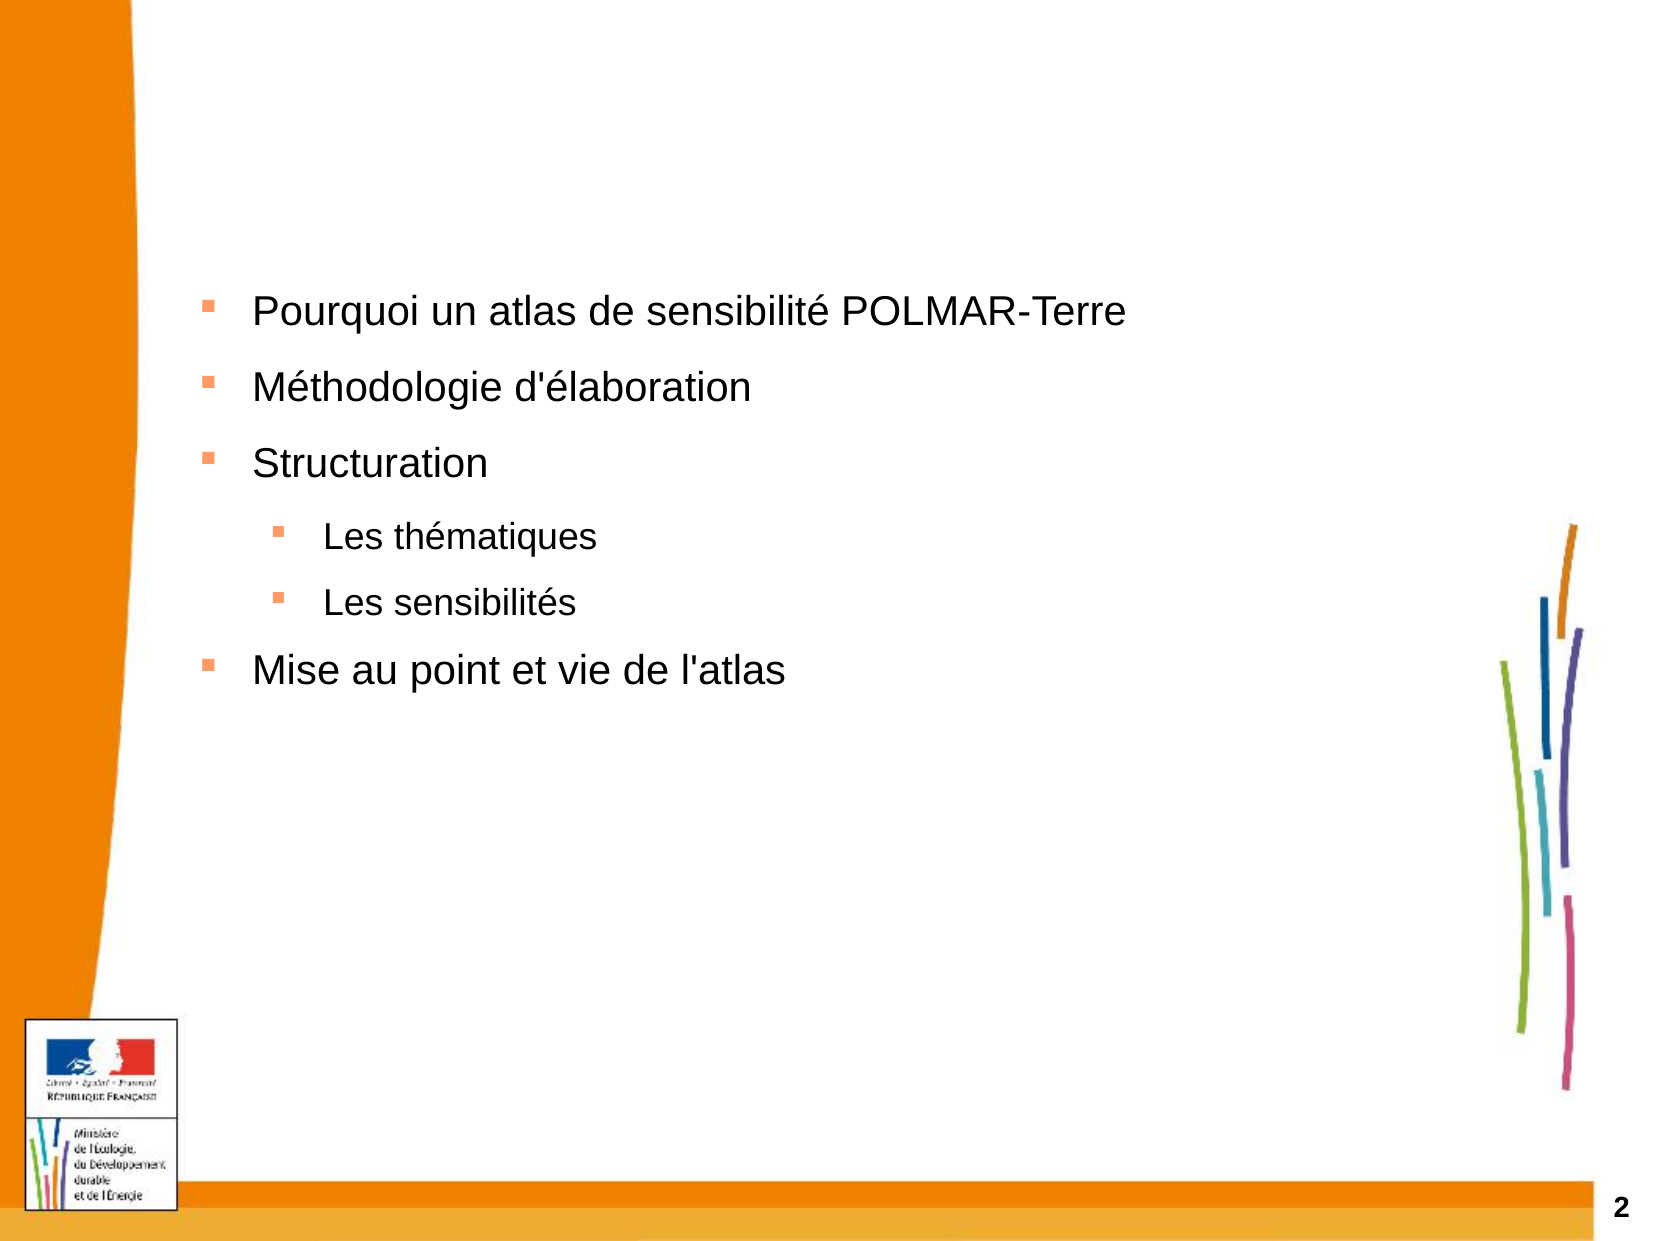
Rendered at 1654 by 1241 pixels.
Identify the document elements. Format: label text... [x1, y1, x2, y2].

picture [0, 0, 1653, 1241]
list Pourquoi un atlas de sensibilité POLMAR-Terre Méthodologie d'élaboration Structuration Les thématiques Les sensibilités Mise au point et vie de l'atlas [181, 288, 1511, 1107]
